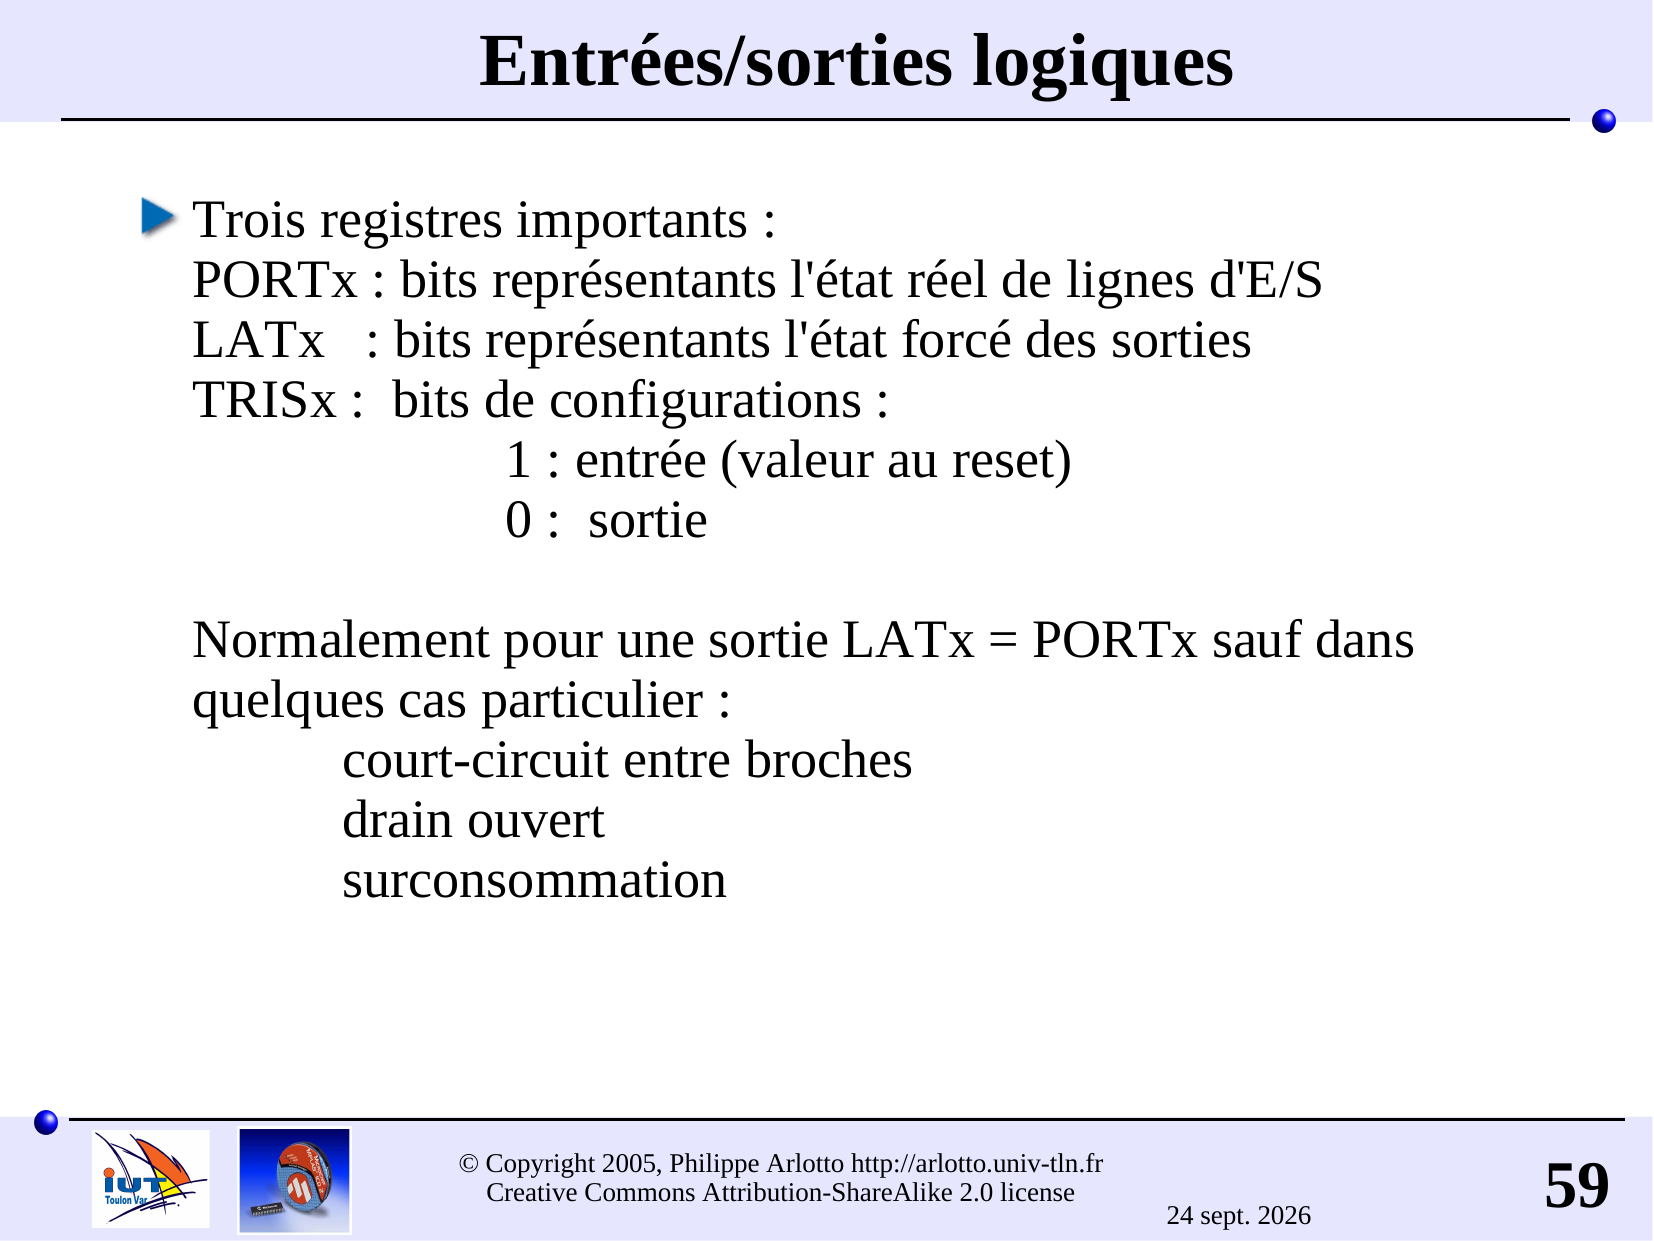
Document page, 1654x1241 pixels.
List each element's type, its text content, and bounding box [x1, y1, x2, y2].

title Entrées/sorties logiques [95, 11, 1585, 110]
picture [237, 1126, 352, 1235]
list Trois registres importants : PORTx : bits représentants l'état réel de lignes d'E/S LATx : bits représentants l'état forcé des sorties TRISx : bits de configurations : 1 : entrée (valeur au reset) 0 : sortie Normalement pour une sortie LATx = PORTx sauf dans quelques cas particulier : court-circuit entre broches drain ouvert surconsommation [121, 188, 1534, 1039]
